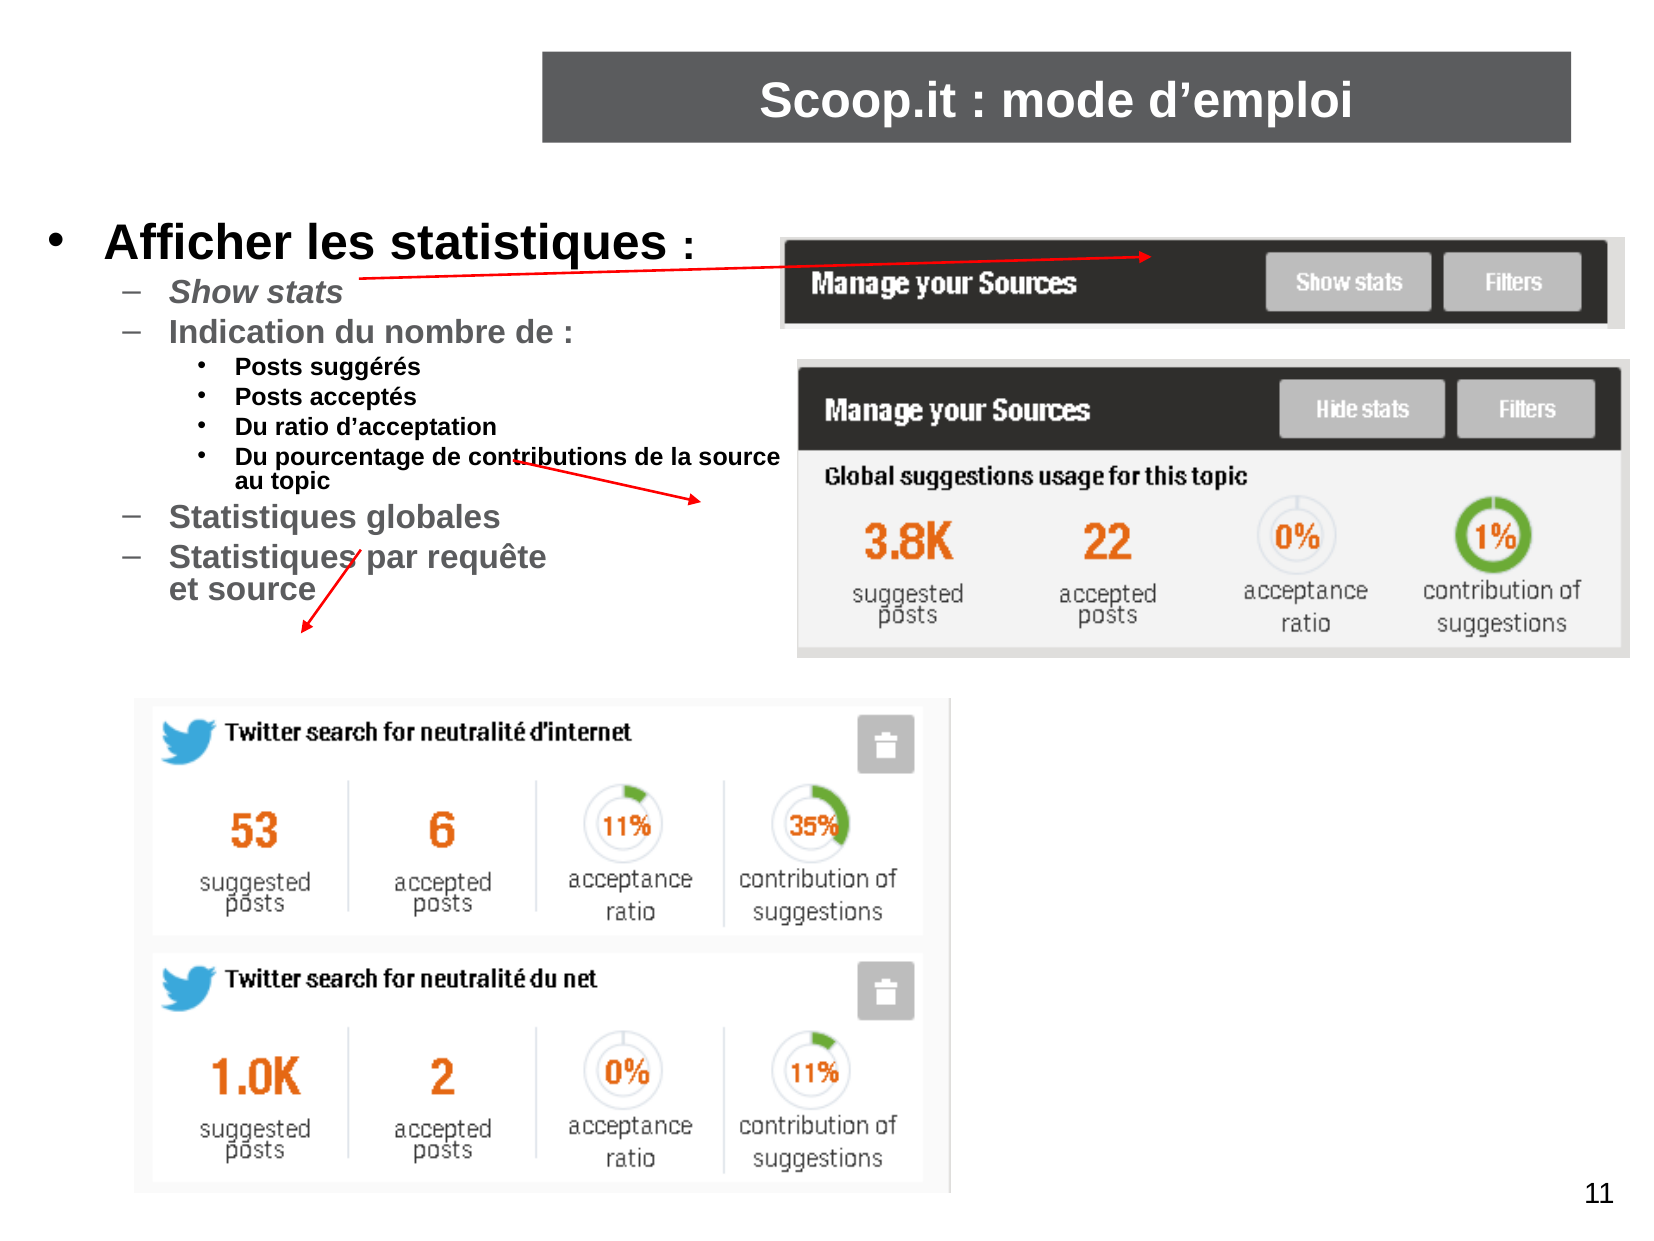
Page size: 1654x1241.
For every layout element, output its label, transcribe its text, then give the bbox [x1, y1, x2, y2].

picture [134, 698, 951, 1193]
picture [780, 237, 1625, 329]
text_box Afficher les statistiques : Show stats Indication du nombre de : Posts suggérés Posts acceptés Du ratio d’acceptation Du pourcentage de contributions de la source au topic Statistiques globales Statistiques par requête et source [32, 153, 801, 1191]
picture [797, 359, 1630, 658]
text_box <numéro> [1243, 1166, 1630, 1241]
text_box Scoop.it : mode d’emploi [542, 51, 1572, 143]
